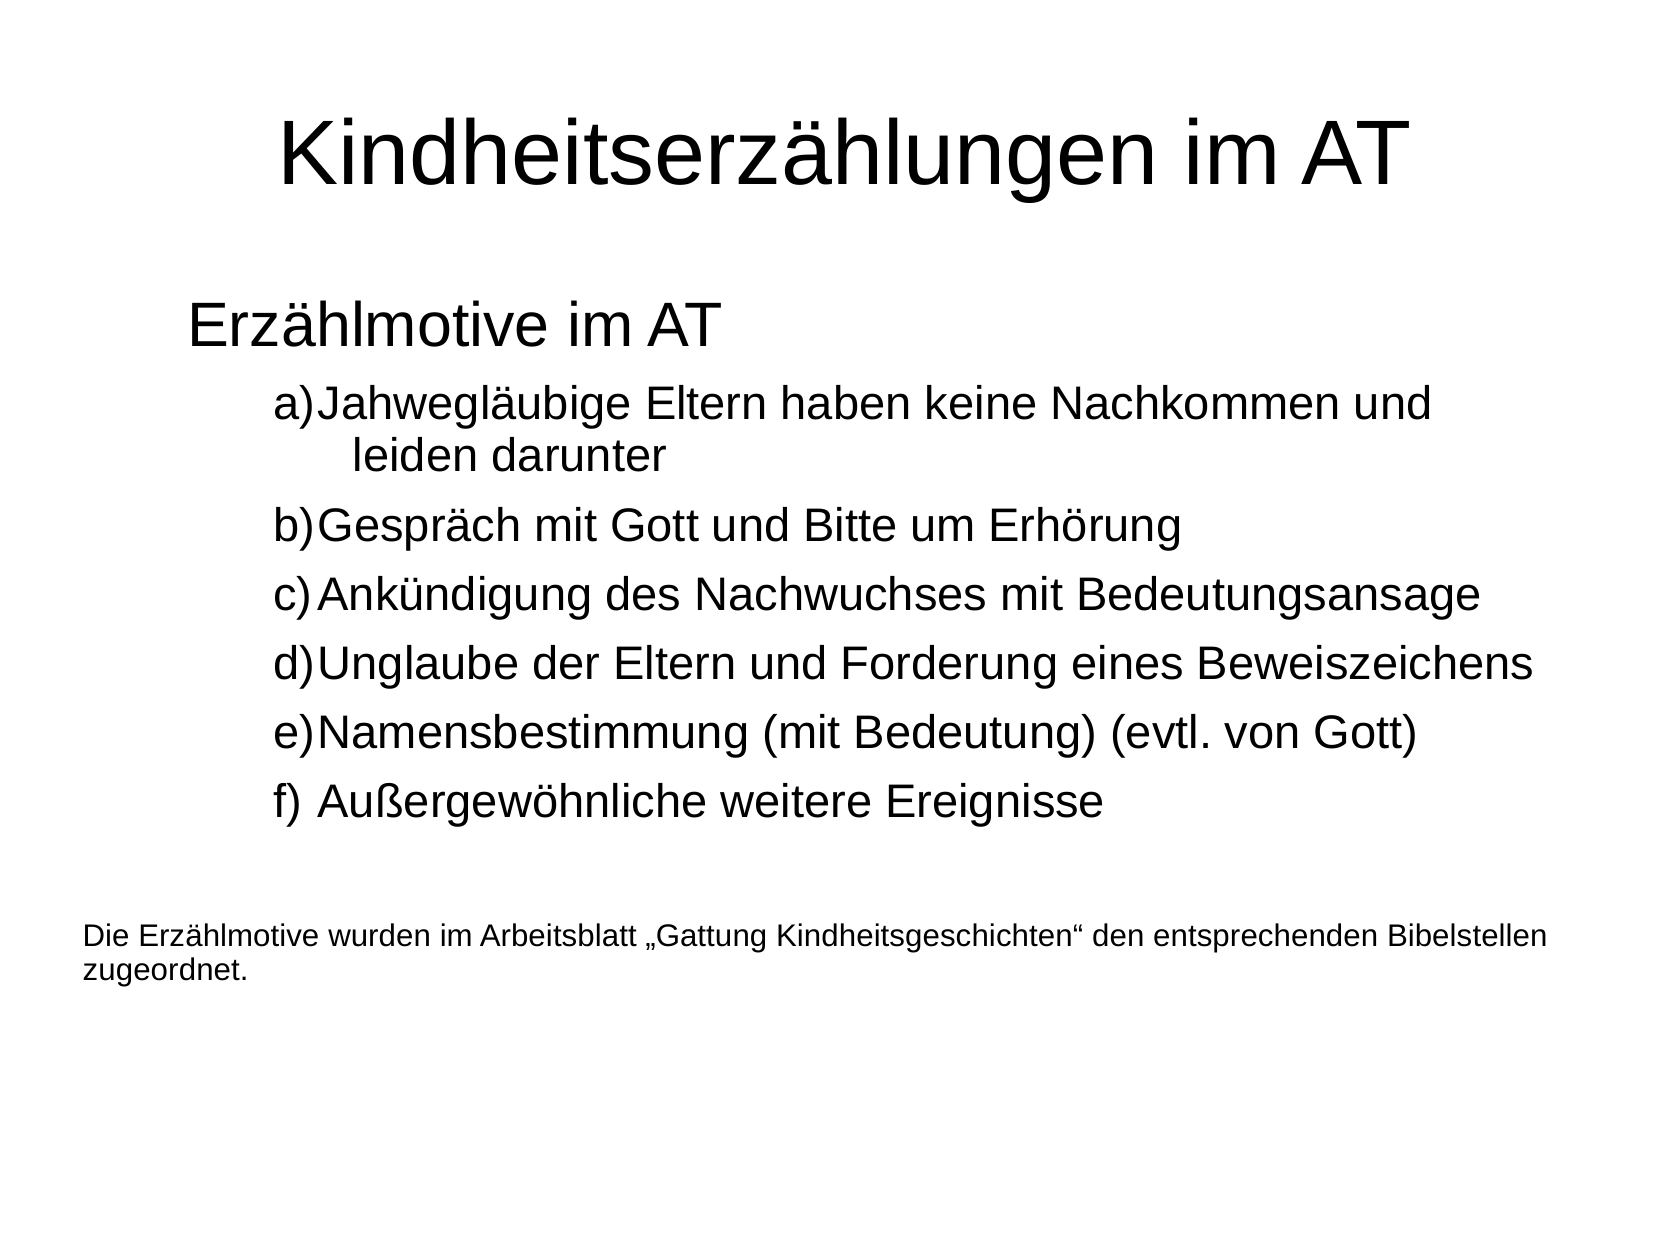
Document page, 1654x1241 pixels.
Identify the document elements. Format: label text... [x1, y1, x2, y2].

list Erzählmotive im AT Jahwegläubige Eltern haben keine Nachkommen und leiden darunter Gespräch mit Gott und Bitte um Erhörung Ankündigung des Nachwuchses mit Bedeutungsansage Unglaube der Eltern und Forderung eines Beweiszeichens Namensbestimmung (mit Bedeutung) (evtl. von Gott) Außergewöhnliche weitere Ereignisse Die Erzählmotive wurden im Arbeitsblatt „Gattung Kindheitsgeschichten“ den entsprechenden Bibelstellen zugeordnet. [82, 290, 1571, 1063]
title Kindheitserzählungen im AT [82, 49, 1571, 257]
